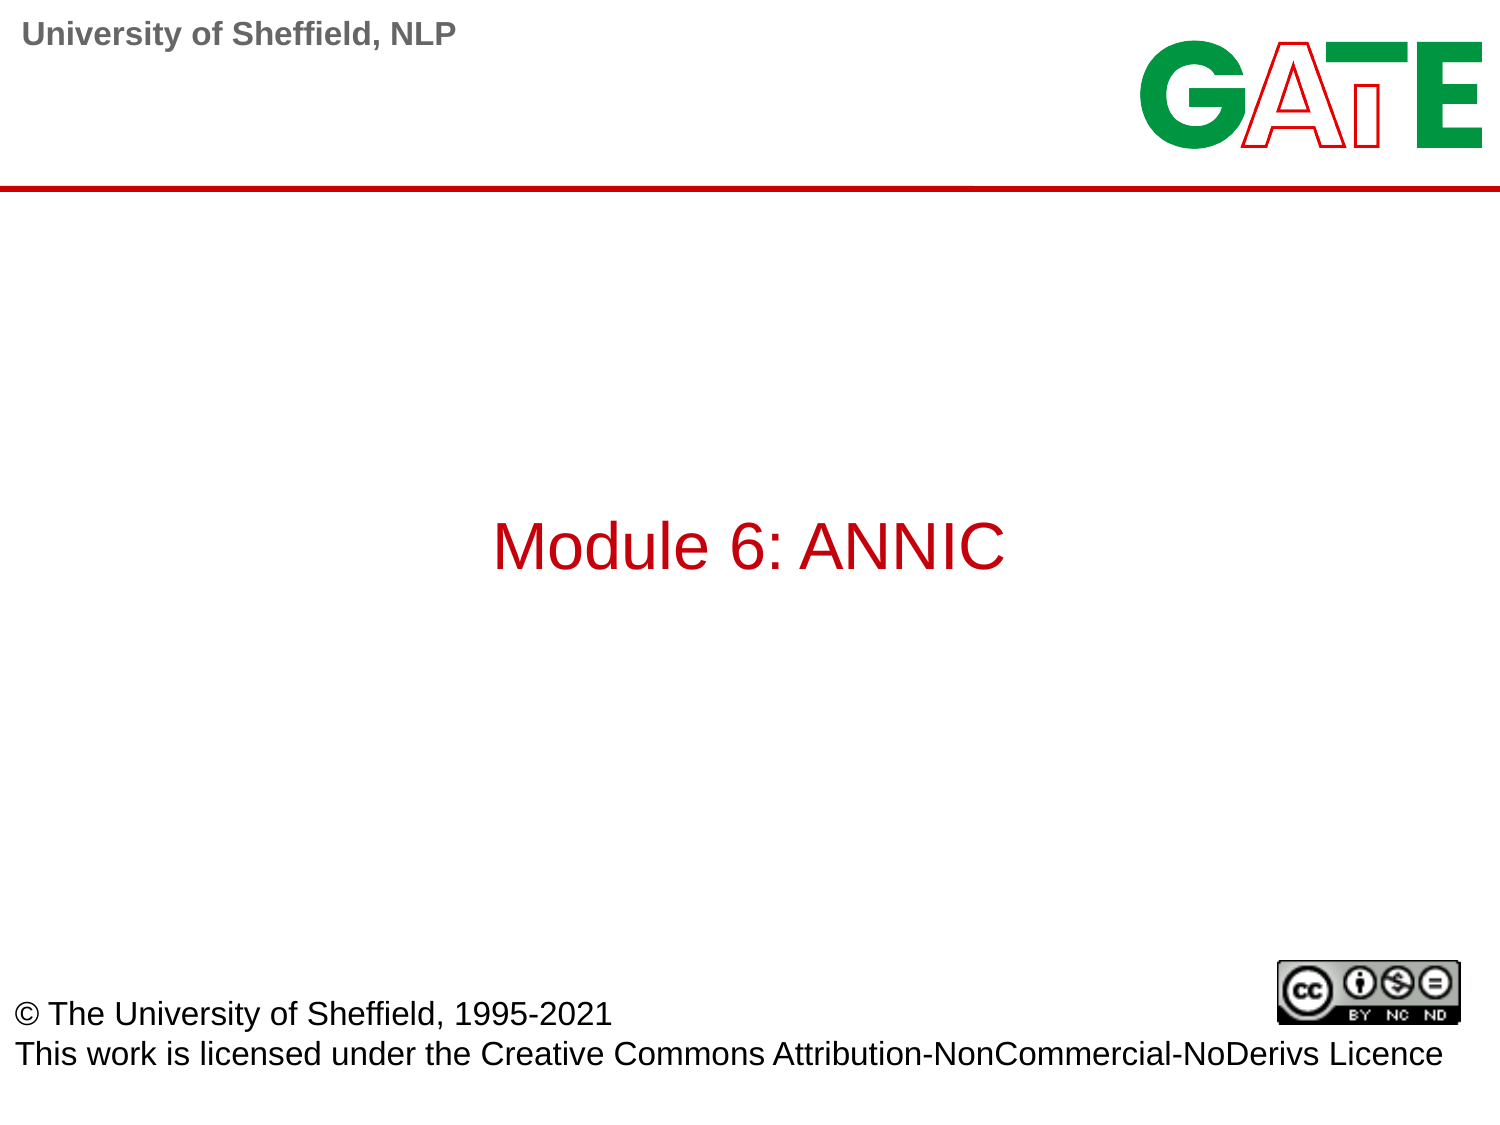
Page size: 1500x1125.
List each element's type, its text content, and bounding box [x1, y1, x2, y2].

text_box Module 6: ANNIC [0, 397, 1500, 809]
picture [1277, 960, 1461, 1025]
text_box © The University of Sheffield, 1995-2021 This work is licensed under the Creative Commons Attribution-NonCommercial-NoDerivs Licence [0, 944, 1500, 1122]
picture [1133, 23, 1489, 166]
